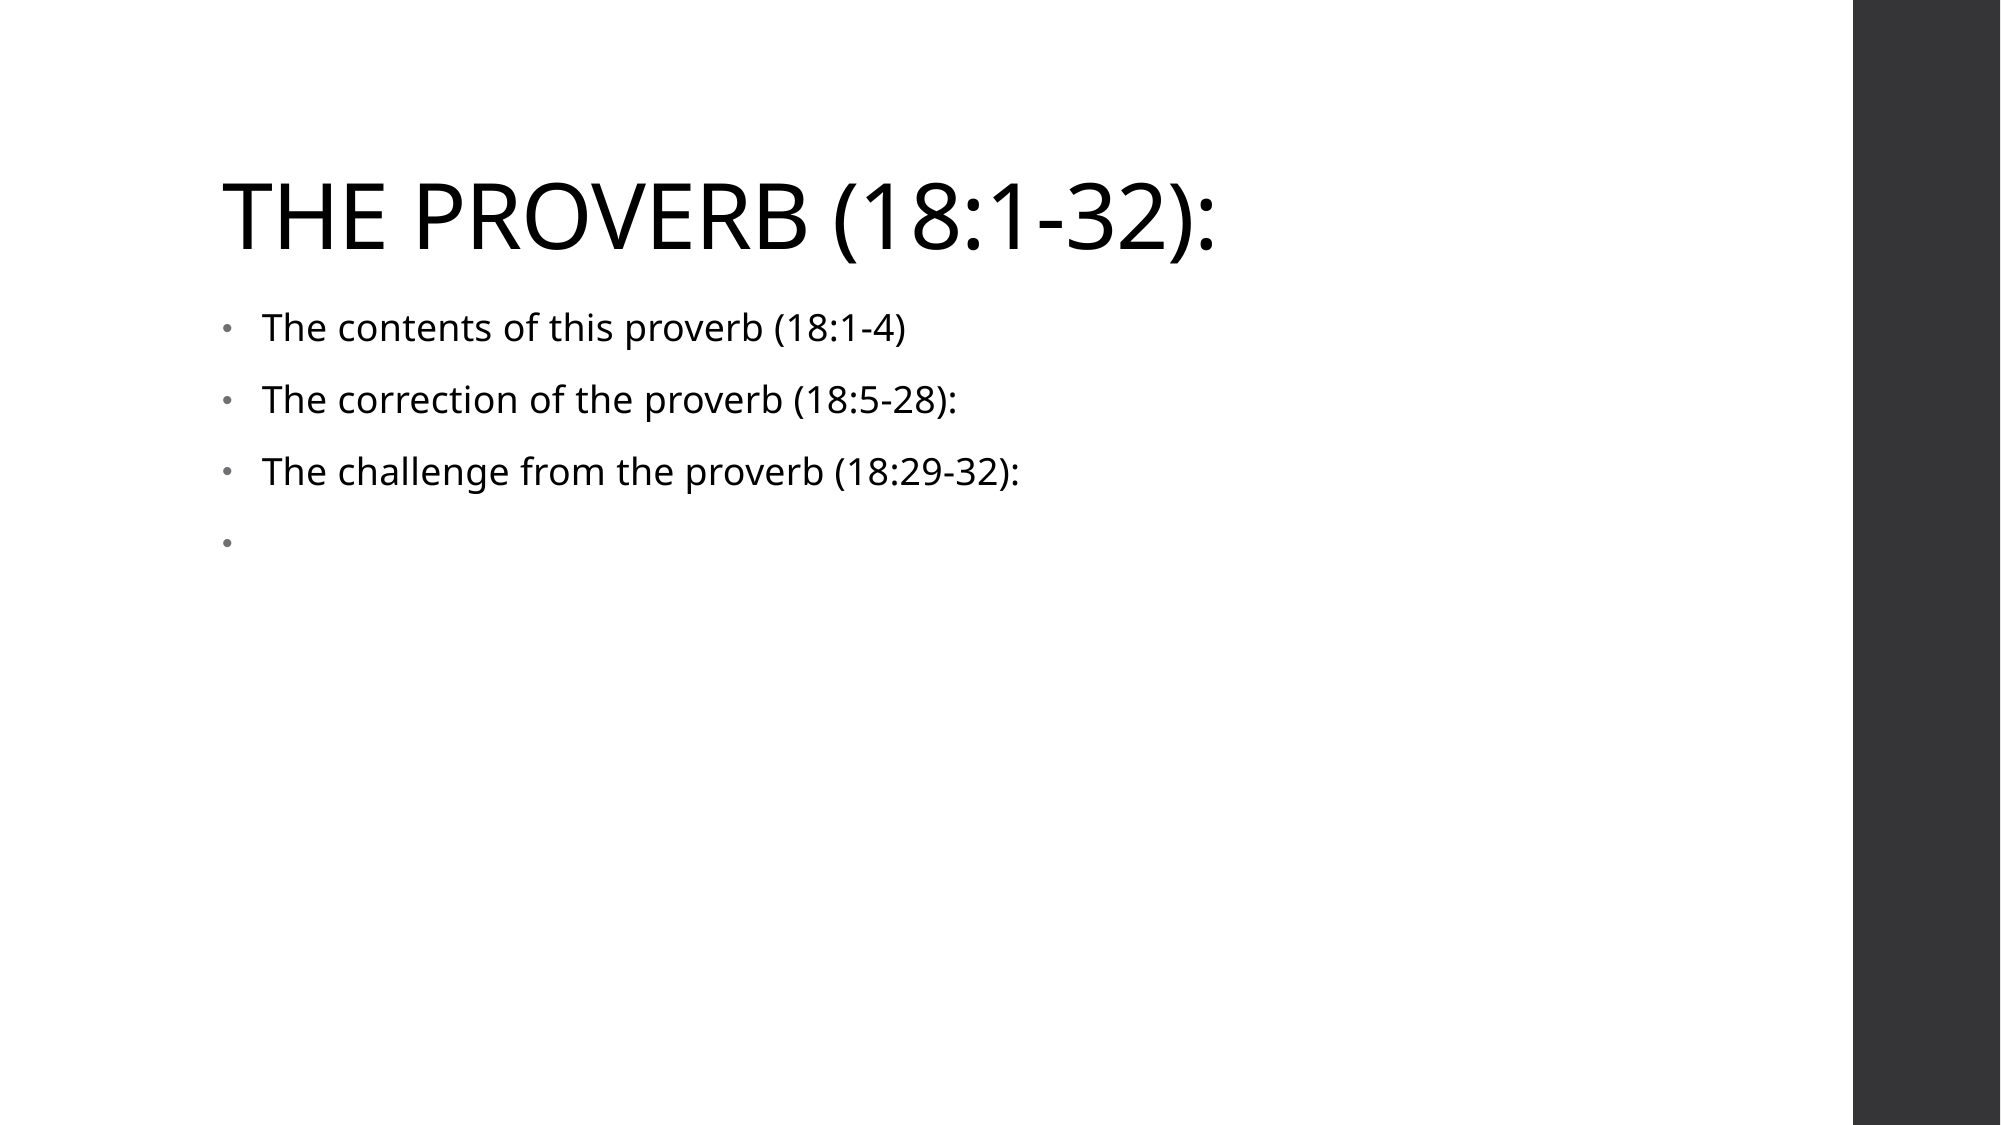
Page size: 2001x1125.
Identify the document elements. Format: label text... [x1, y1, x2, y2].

title THE PROVERB (18:1-32): [206, 60, 1797, 278]
list The contents of this proverb (18:1-4) The correction of the proverb (18:5-28): The challenge from the proverb (18:29-32): [206, 299, 1617, 1014]
